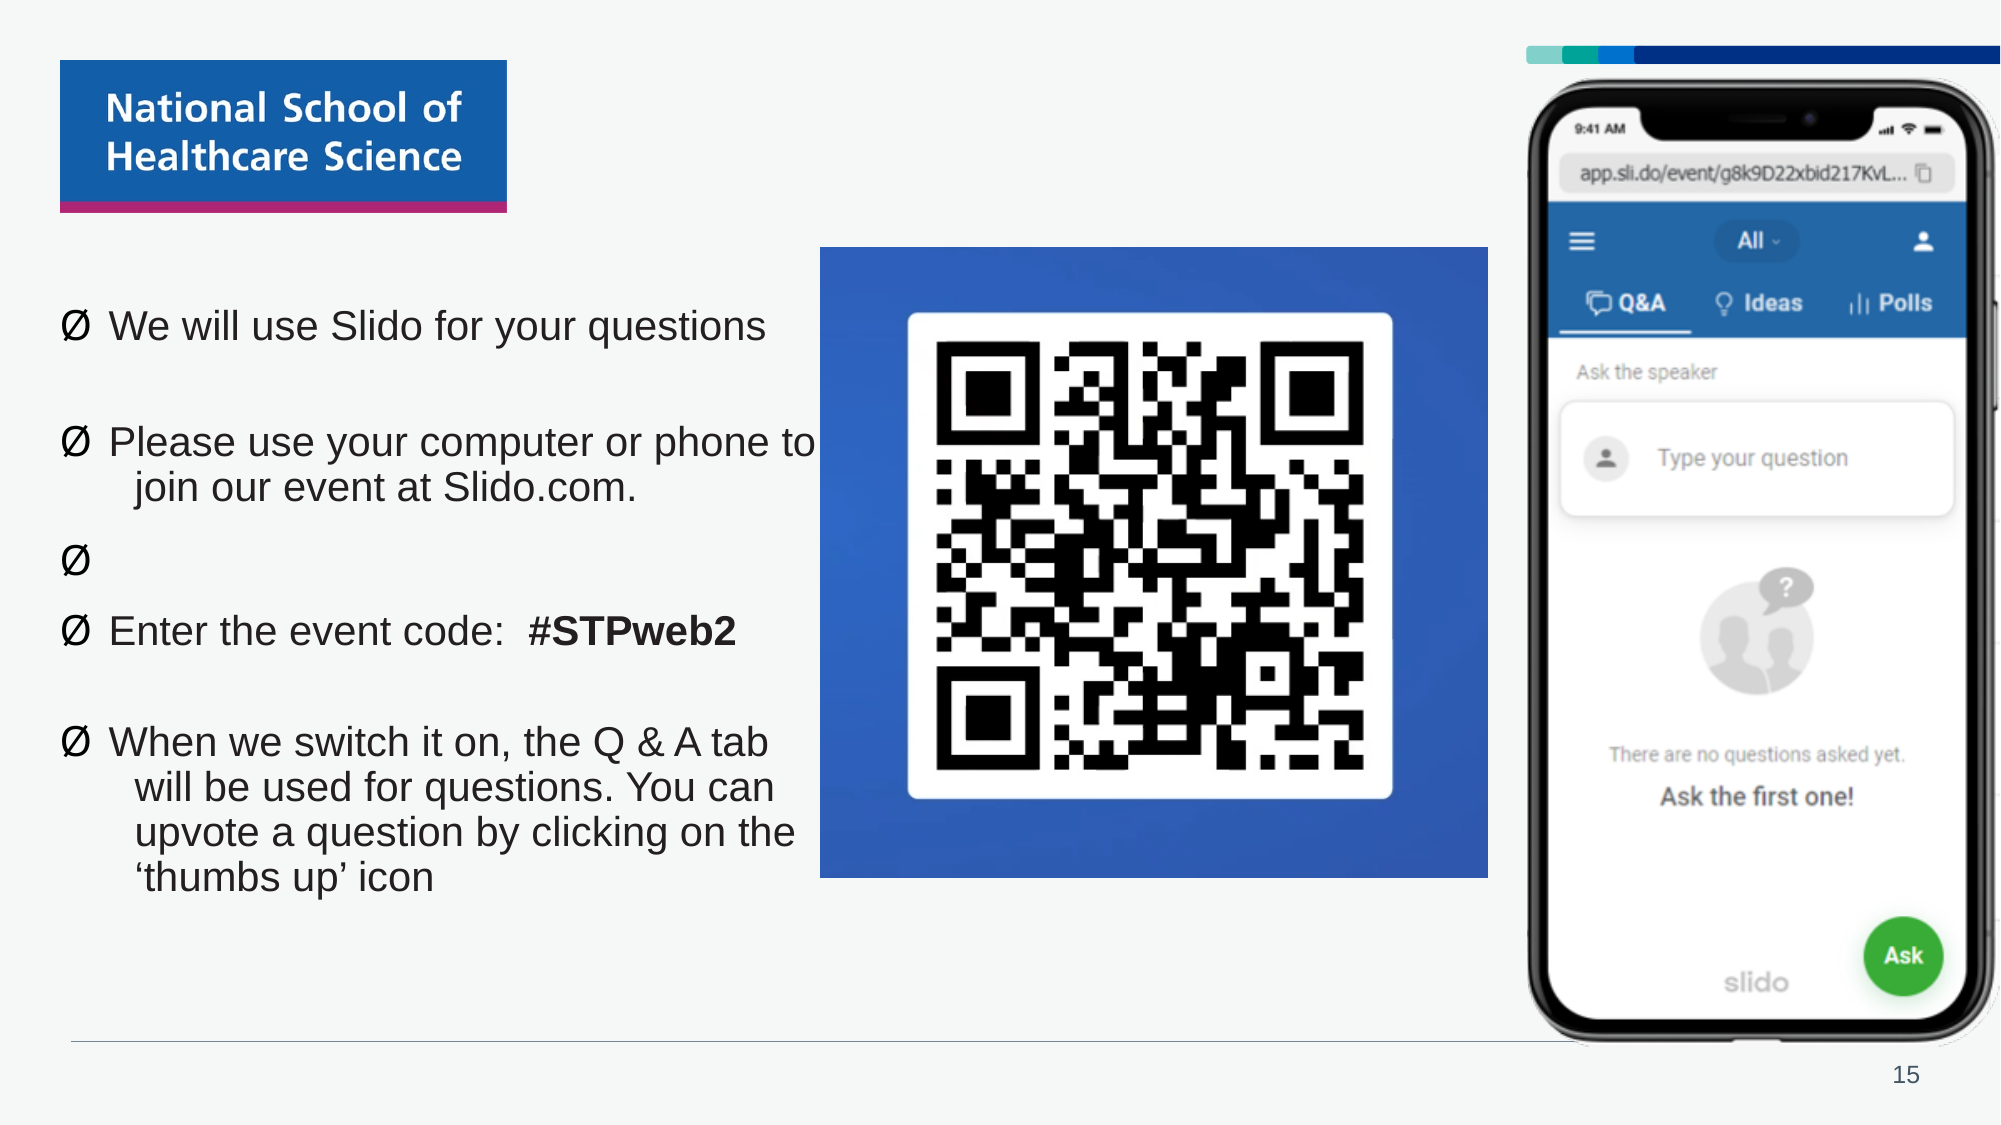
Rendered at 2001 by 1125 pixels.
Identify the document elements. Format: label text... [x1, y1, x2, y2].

text_box We will use Slido for your questions Please use your computer or phone to join our event at Slido.com. Enter the event code: #STPweb2 When we switch it on, the Q & A tab will be used for questions. You can upvote a question by clicking on the ‘thumbs up’ icon [44, 296, 847, 1001]
picture [820, 247, 1488, 878]
picture [60, 60, 507, 213]
picture [1527, 77, 2000, 1048]
